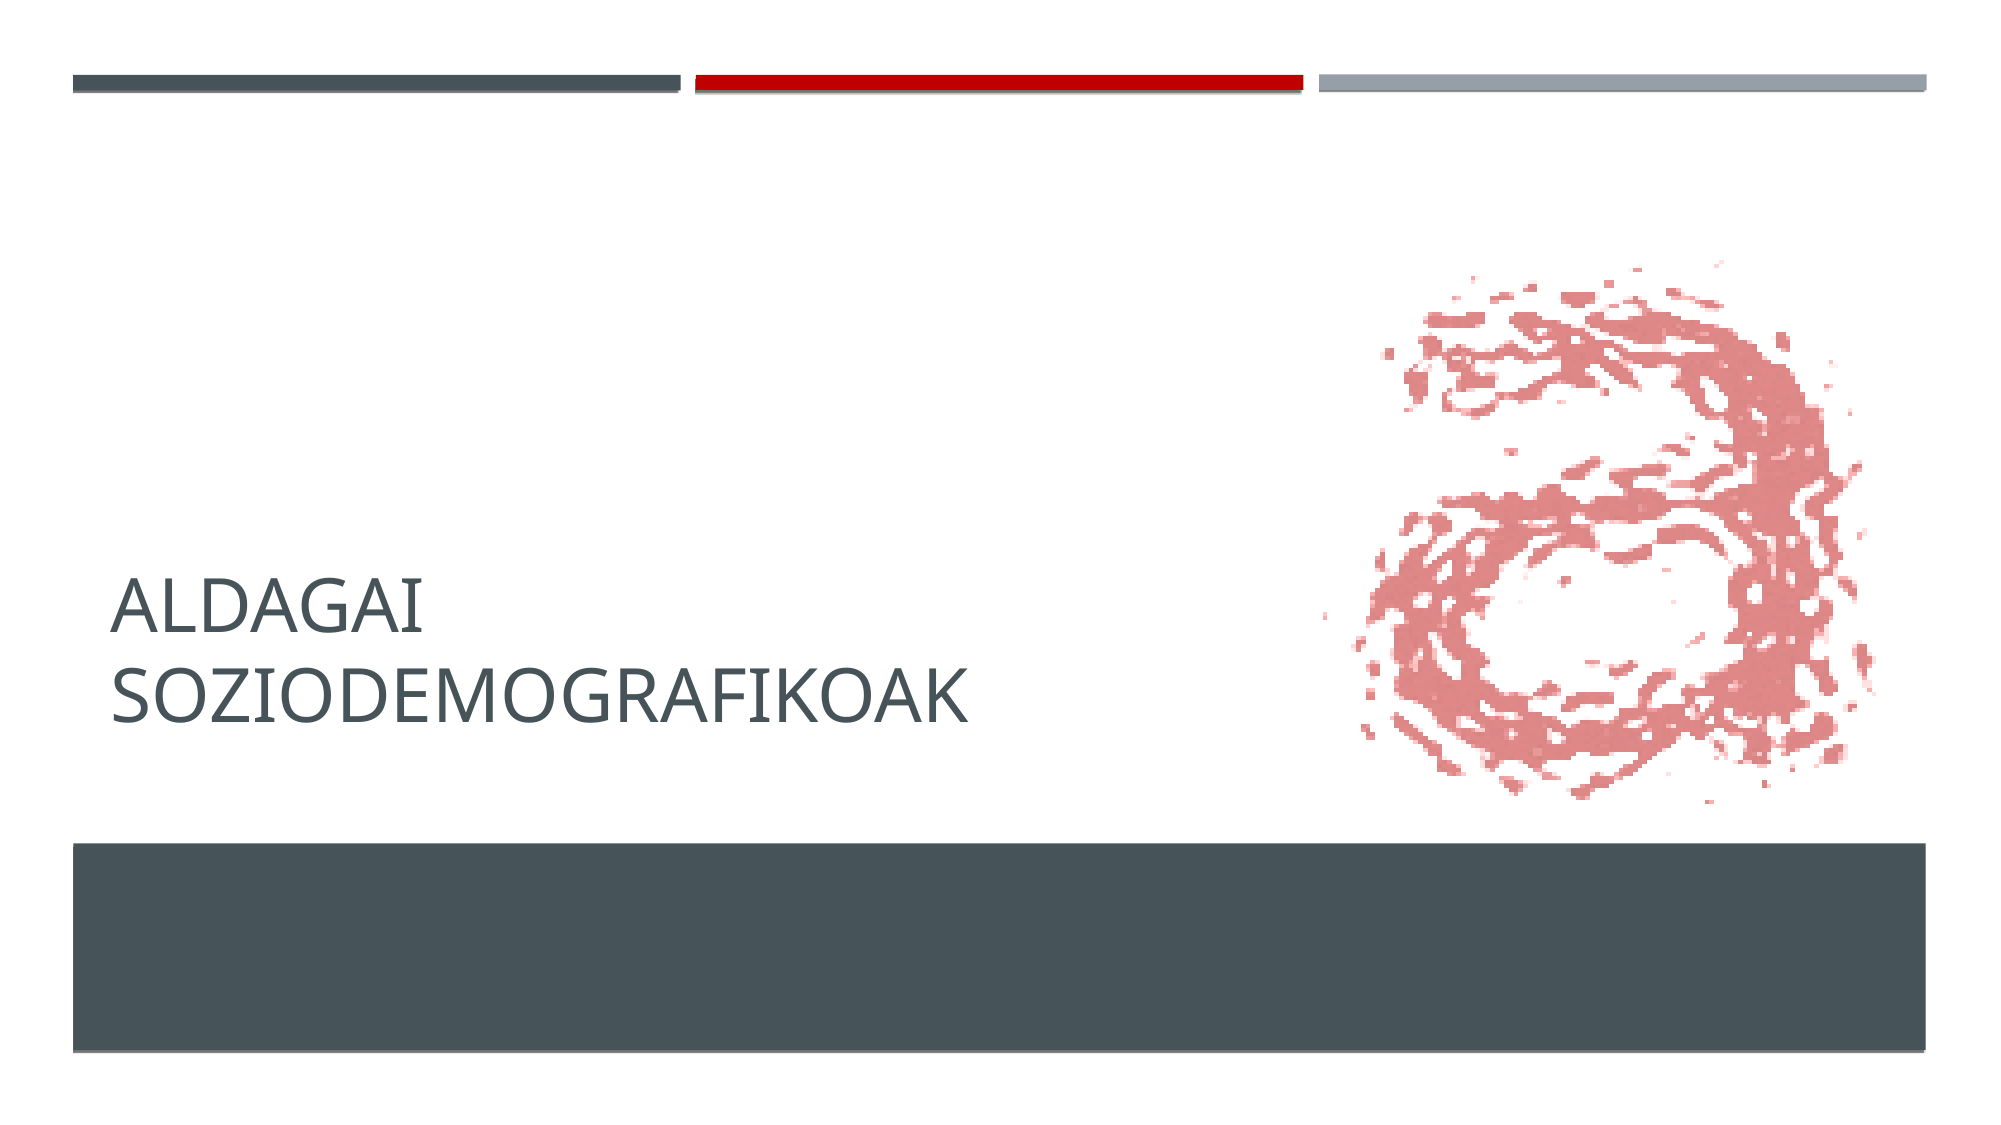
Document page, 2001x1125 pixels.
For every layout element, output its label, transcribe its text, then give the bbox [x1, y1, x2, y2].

picture [1313, 247, 1921, 827]
title ALDAGAI SOZIODEMOGRAFIKOAK [95, 499, 1298, 745]
